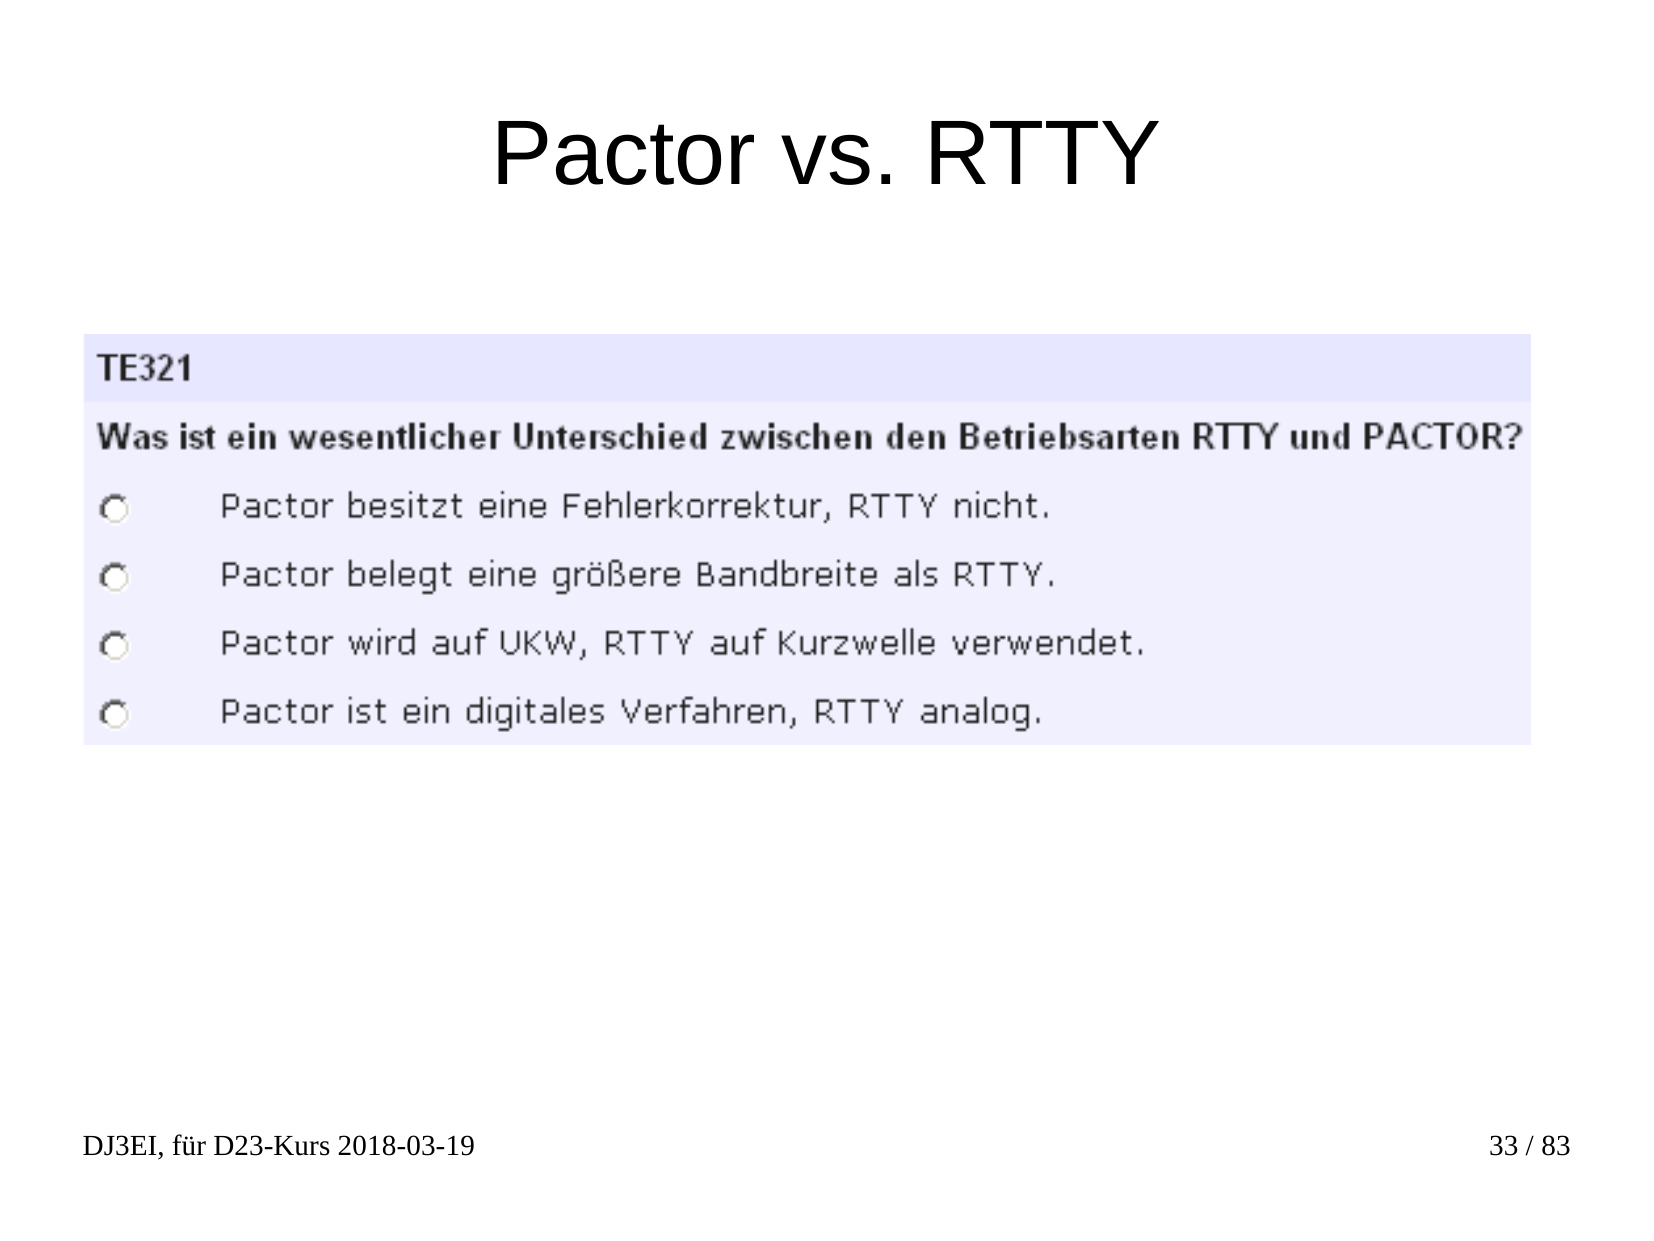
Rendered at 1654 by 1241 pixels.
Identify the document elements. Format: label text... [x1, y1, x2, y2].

picture [82, 334, 1531, 745]
title Pactor vs. RTTY [82, 49, 1571, 257]
